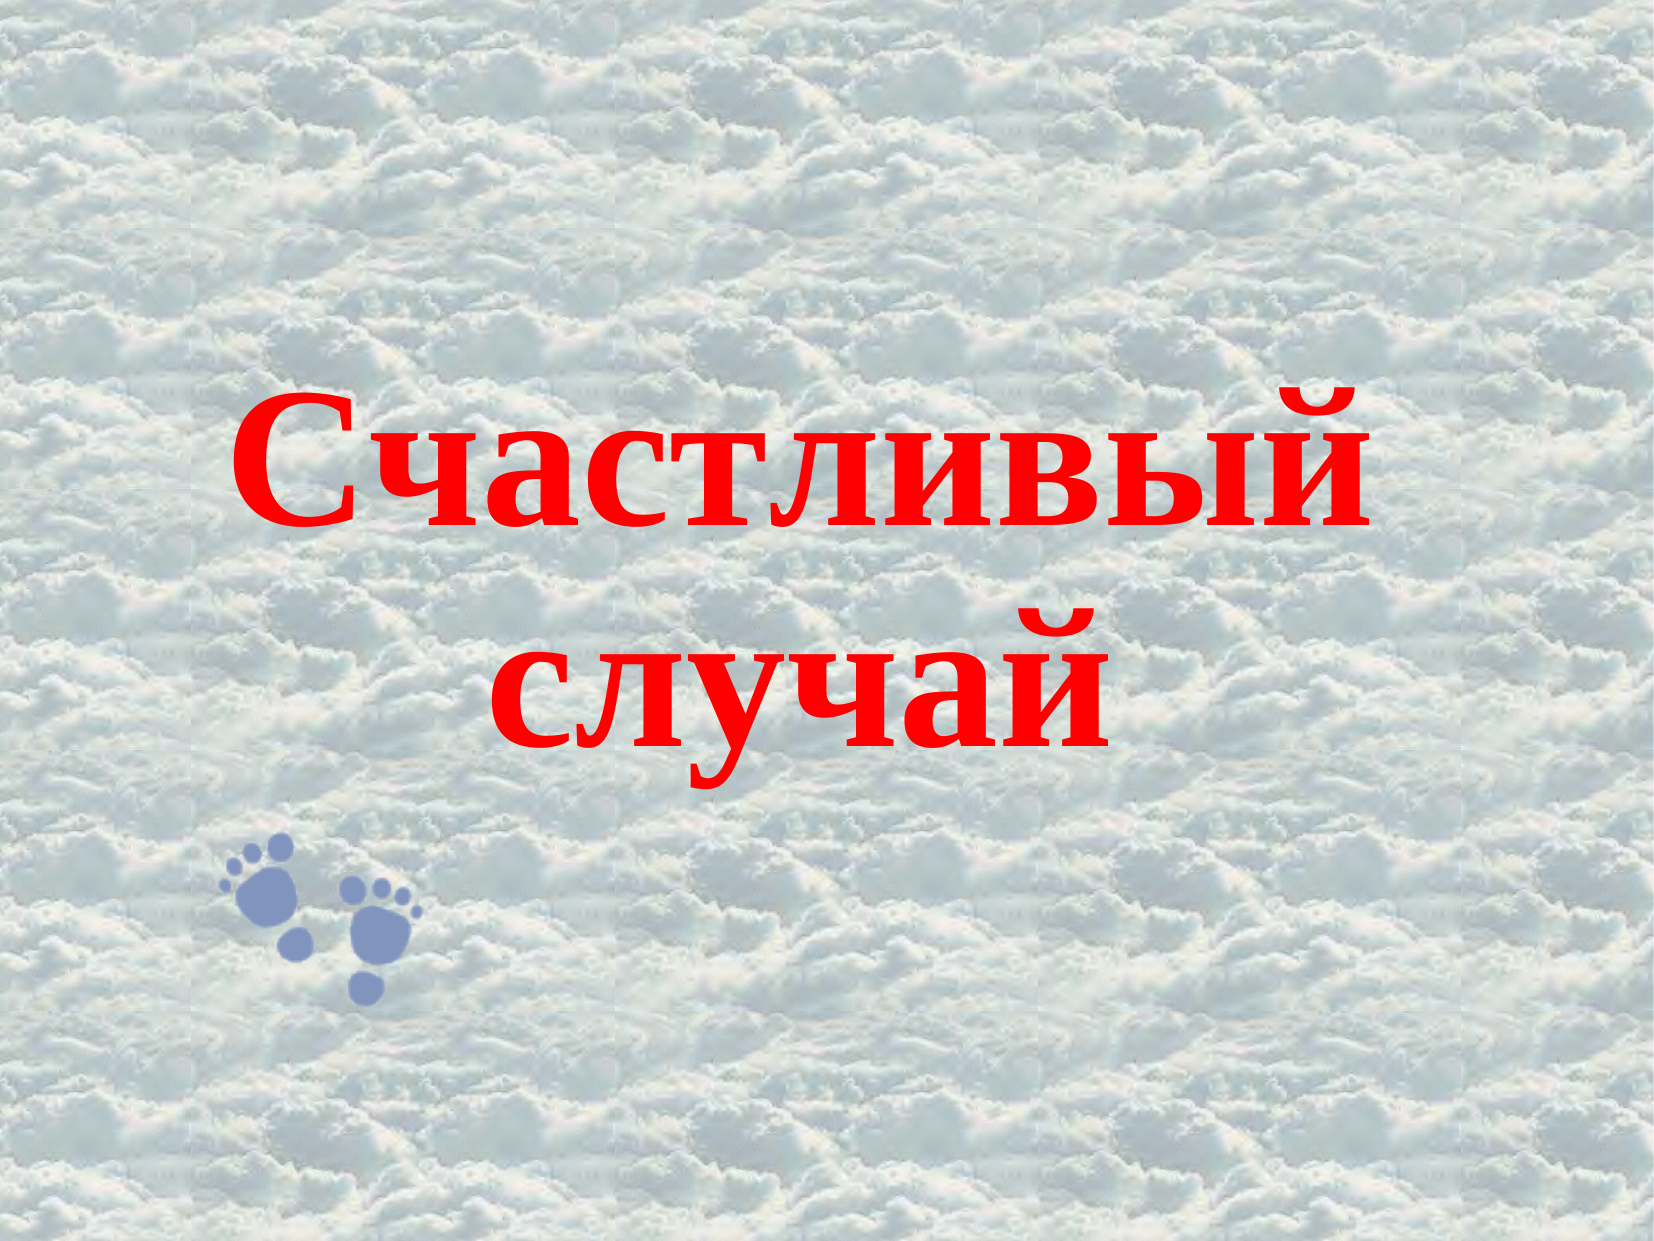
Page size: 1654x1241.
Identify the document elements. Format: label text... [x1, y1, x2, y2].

title Счастливый случай [93, 295, 1506, 842]
picture [0, 0, 1654, 1241]
